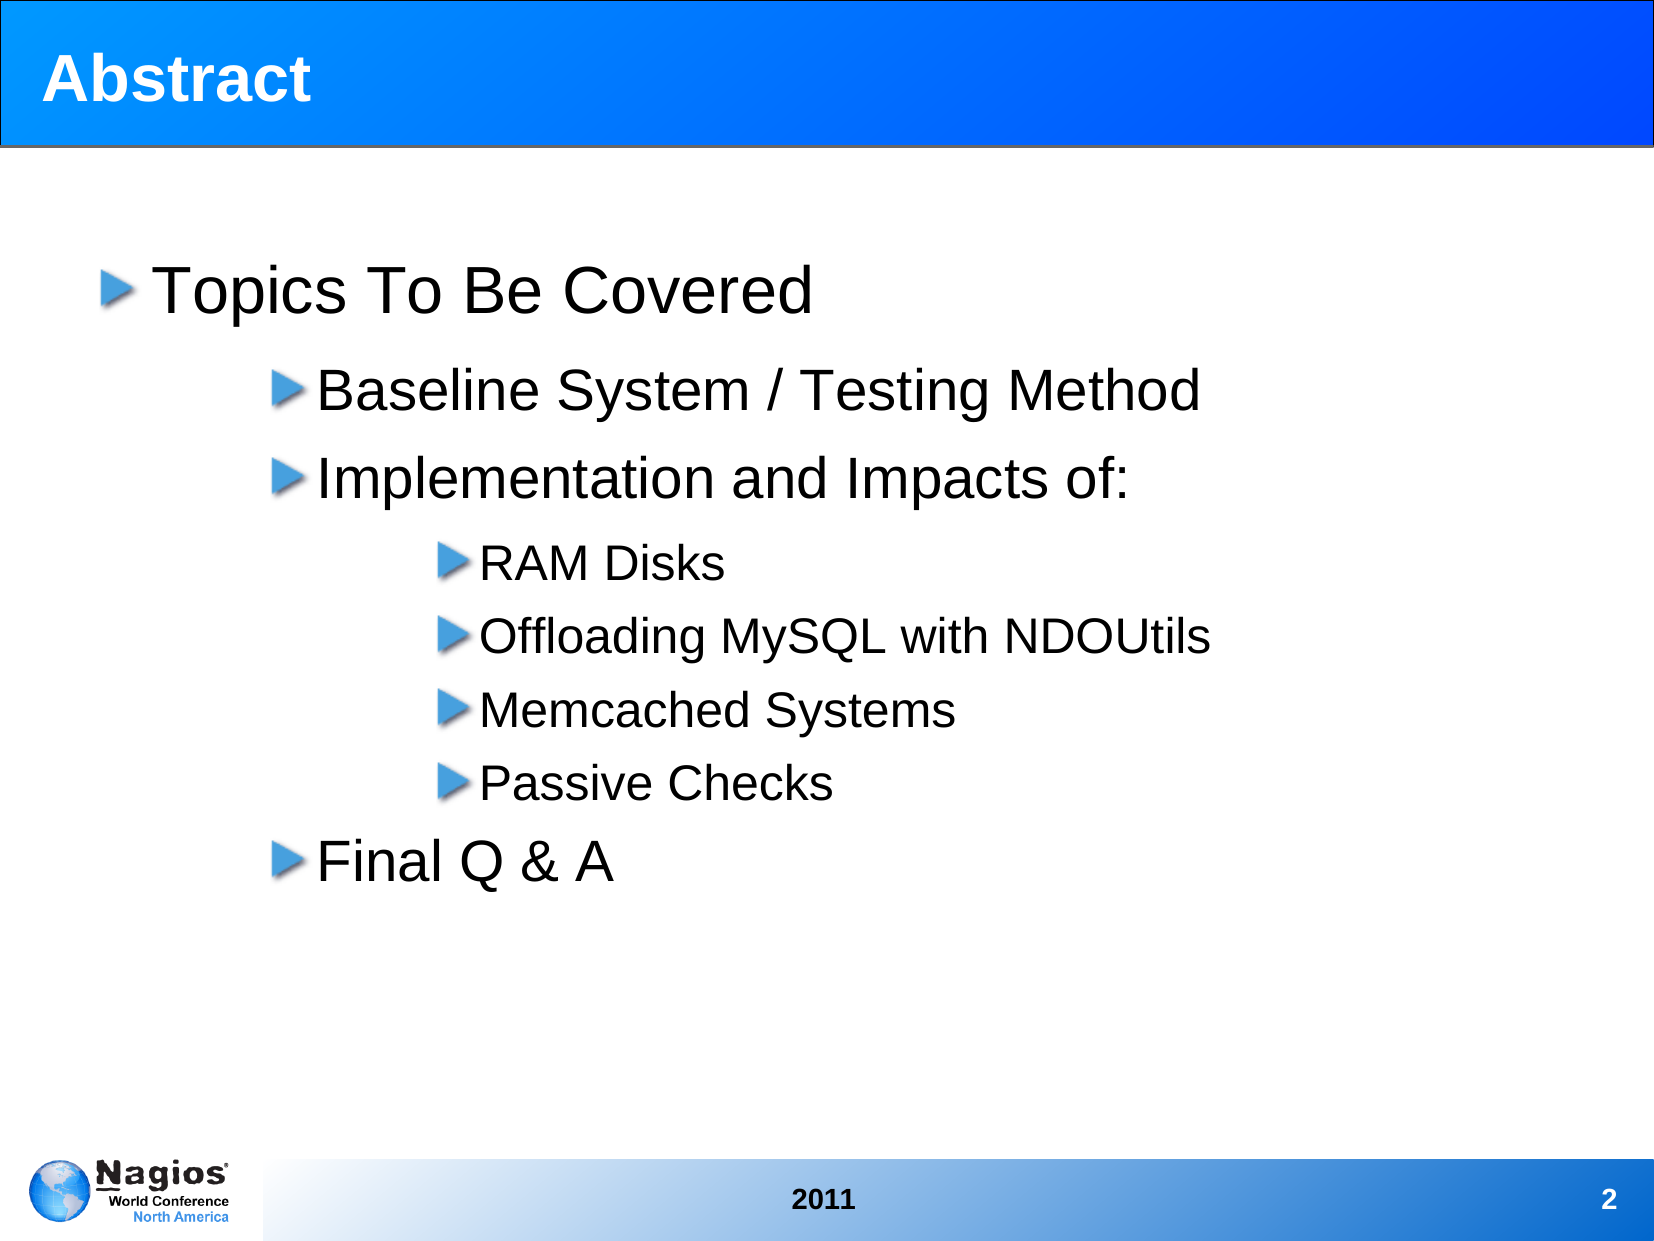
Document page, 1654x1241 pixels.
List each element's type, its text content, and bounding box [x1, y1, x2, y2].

list Topics To Be Covered Baseline System / Testing Method Implementation and Impacts of: RAM Disks Offloading MySQL with NDOUtils Memcached Systems Passive Checks Final Q & A [80, 253, 1569, 1072]
title Abstract [41, 29, 1248, 127]
picture [29, 1159, 229, 1235]
